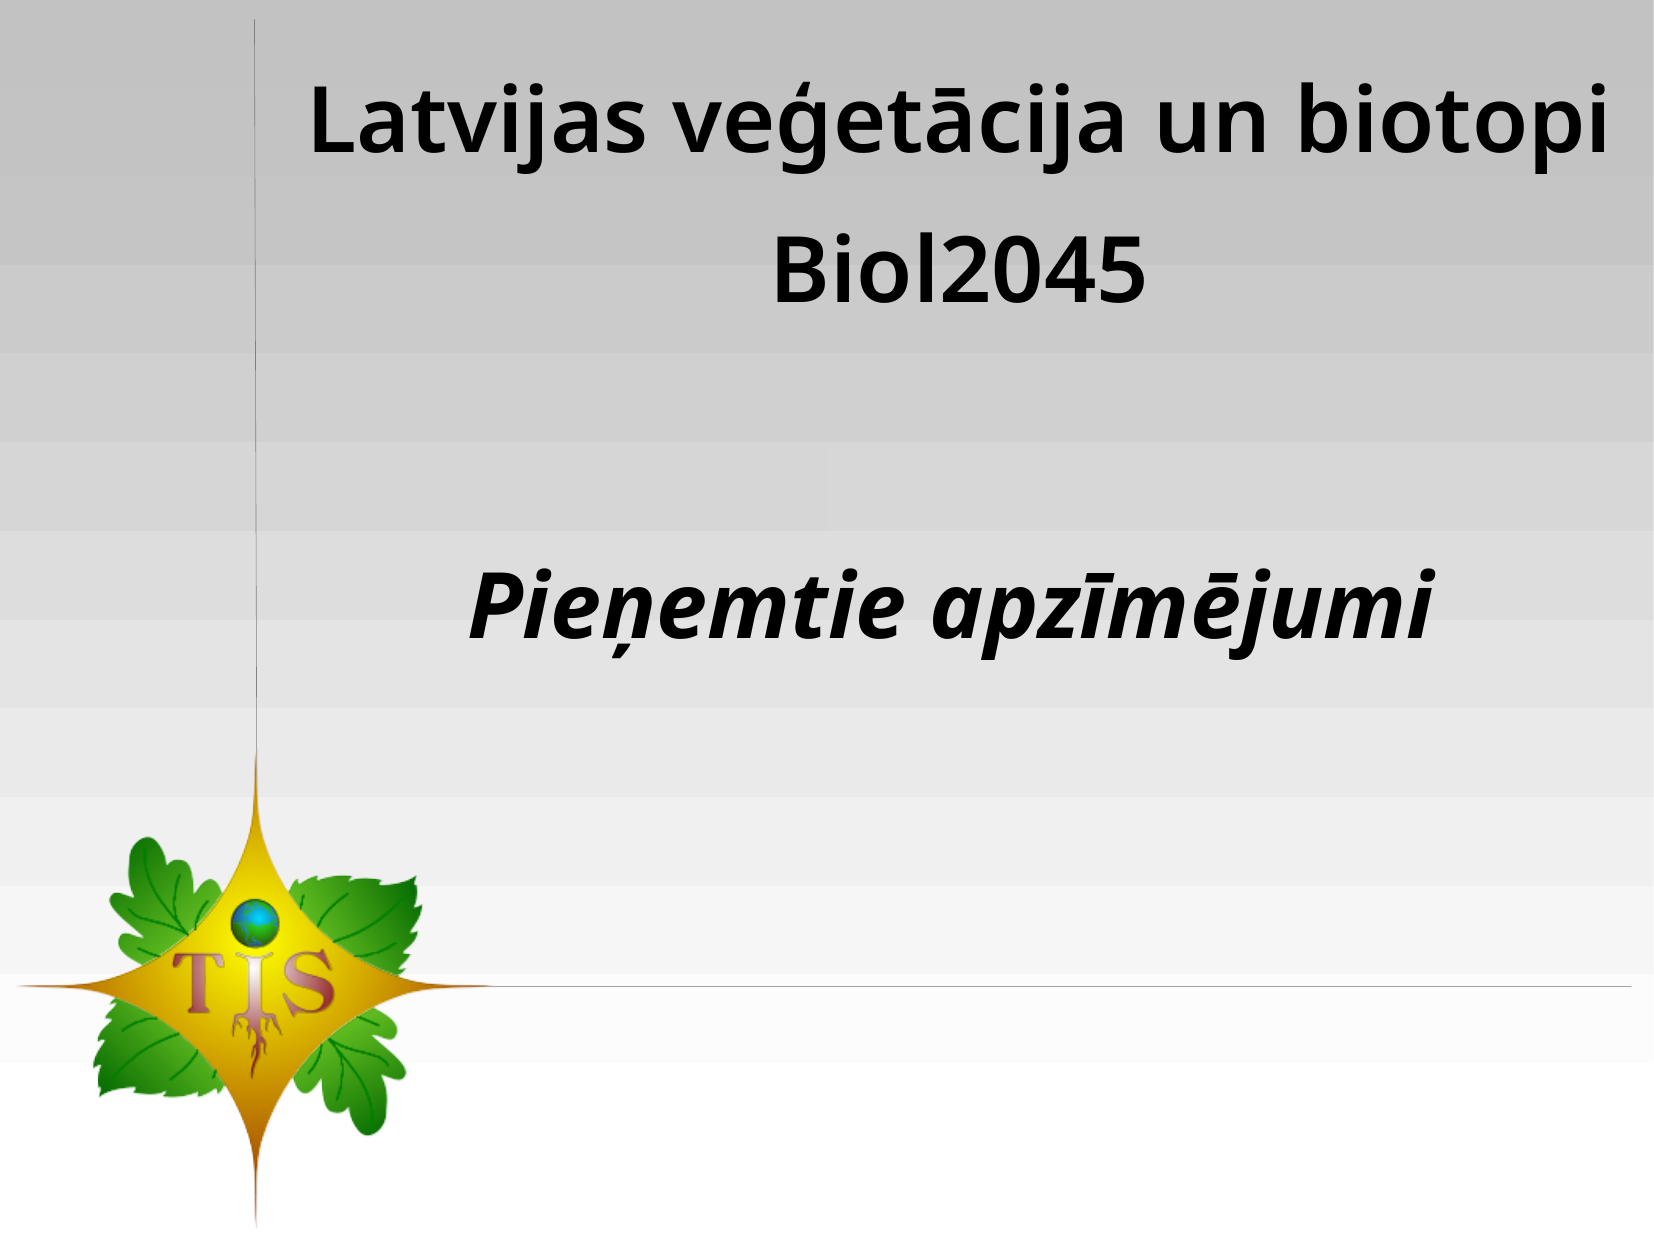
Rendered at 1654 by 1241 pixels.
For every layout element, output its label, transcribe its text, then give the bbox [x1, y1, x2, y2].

picture [0, 0, 1654, 1241]
title Pieņemtie apzīmējumi [295, 324, 1607, 857]
